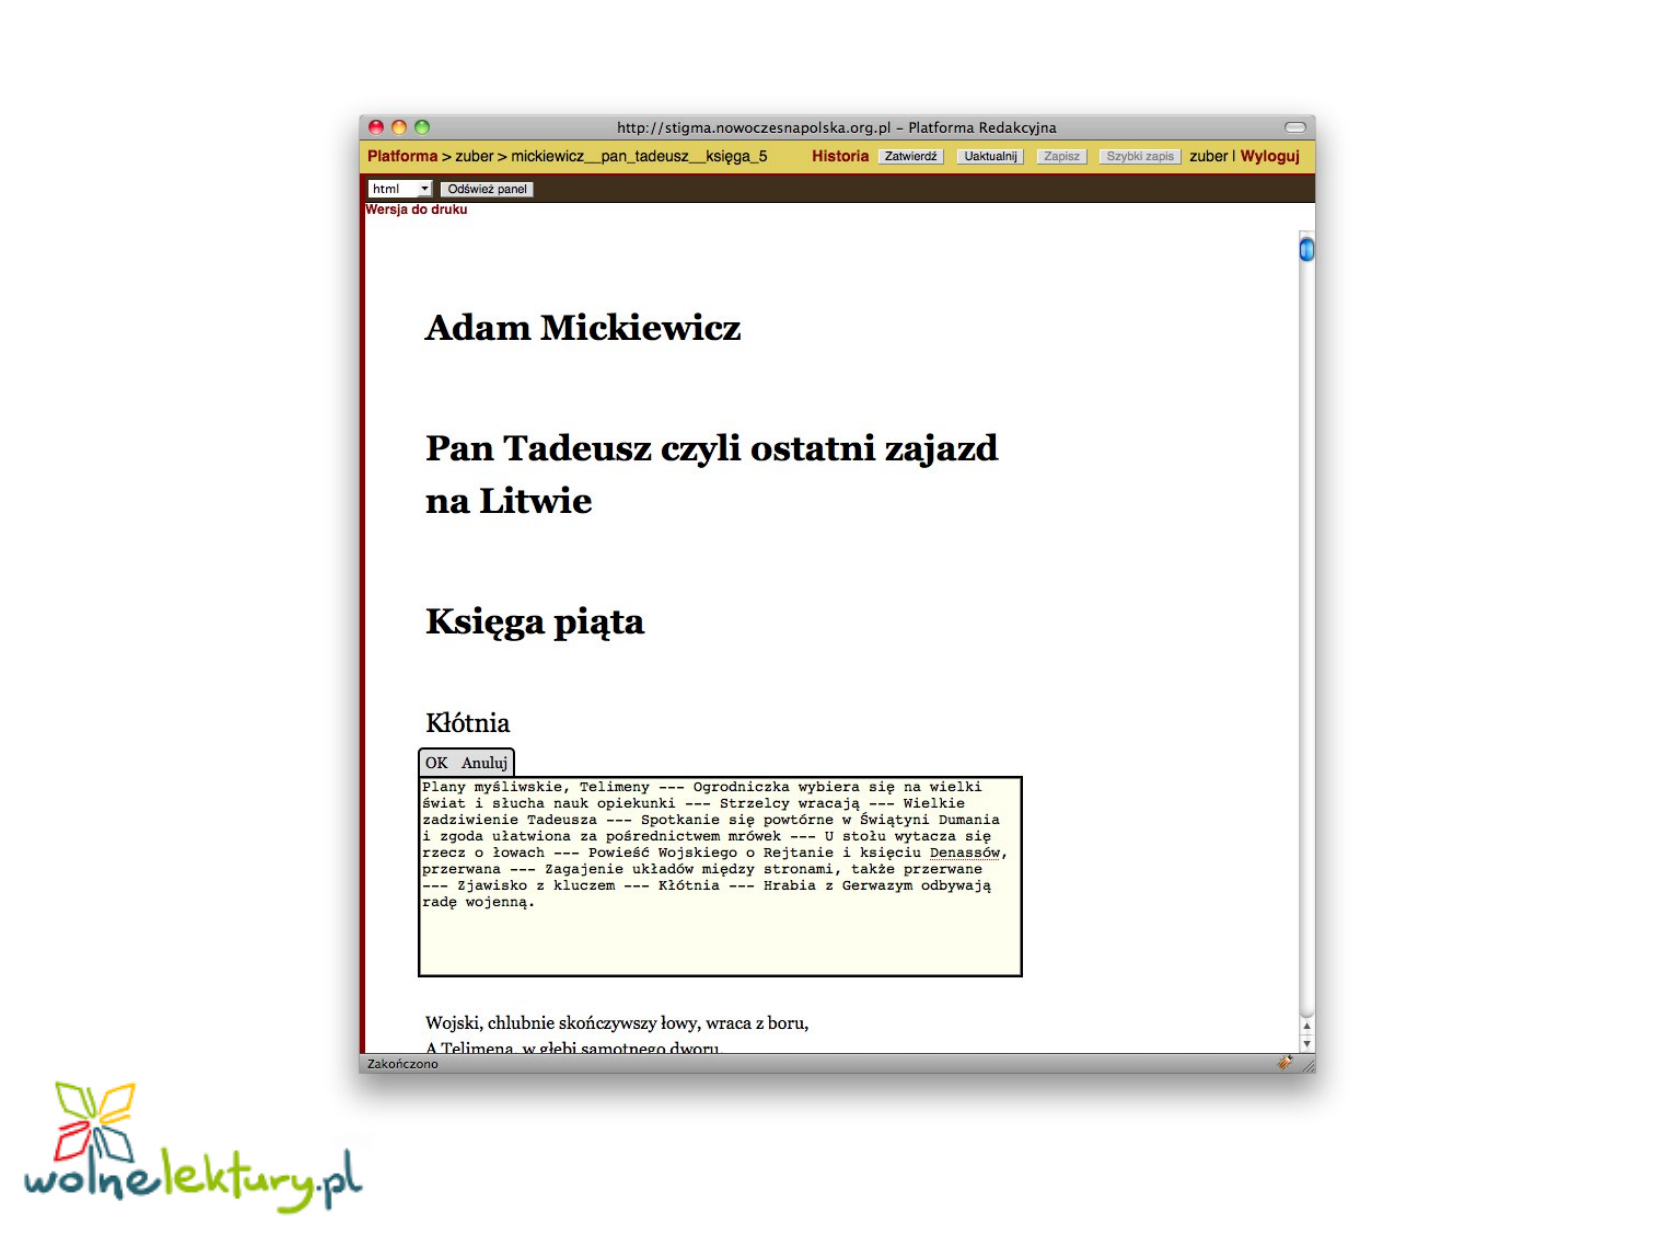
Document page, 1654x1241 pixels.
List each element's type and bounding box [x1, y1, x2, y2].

picture [4, 88, 1359, 1241]
